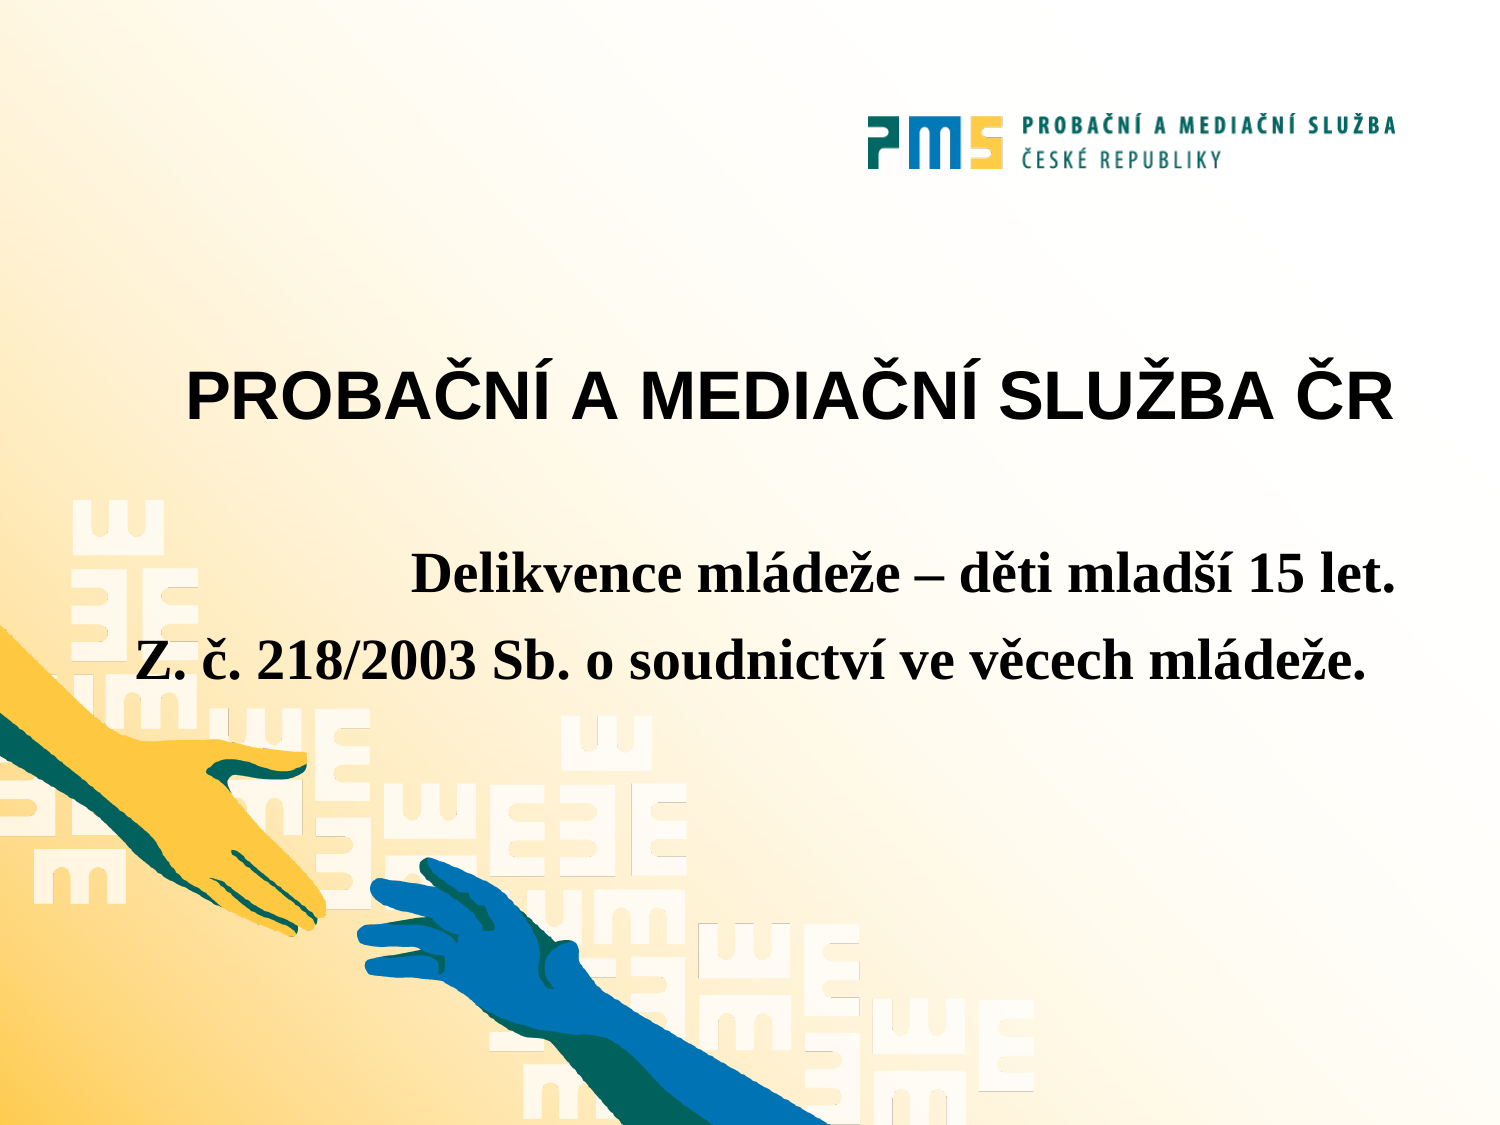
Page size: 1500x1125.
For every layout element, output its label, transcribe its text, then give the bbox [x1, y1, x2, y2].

title PROBAČNÍ A MEDIAČNÍ SLUŽBA ČR [136, 271, 1412, 513]
picture [0, 0, 1500, 1125]
subtitle Delikvence mládeže – děti mladší 15 let. Z. č. 218/2003 Sb. o soudnictví ve věcech mládeže. [82, 527, 1412, 780]
